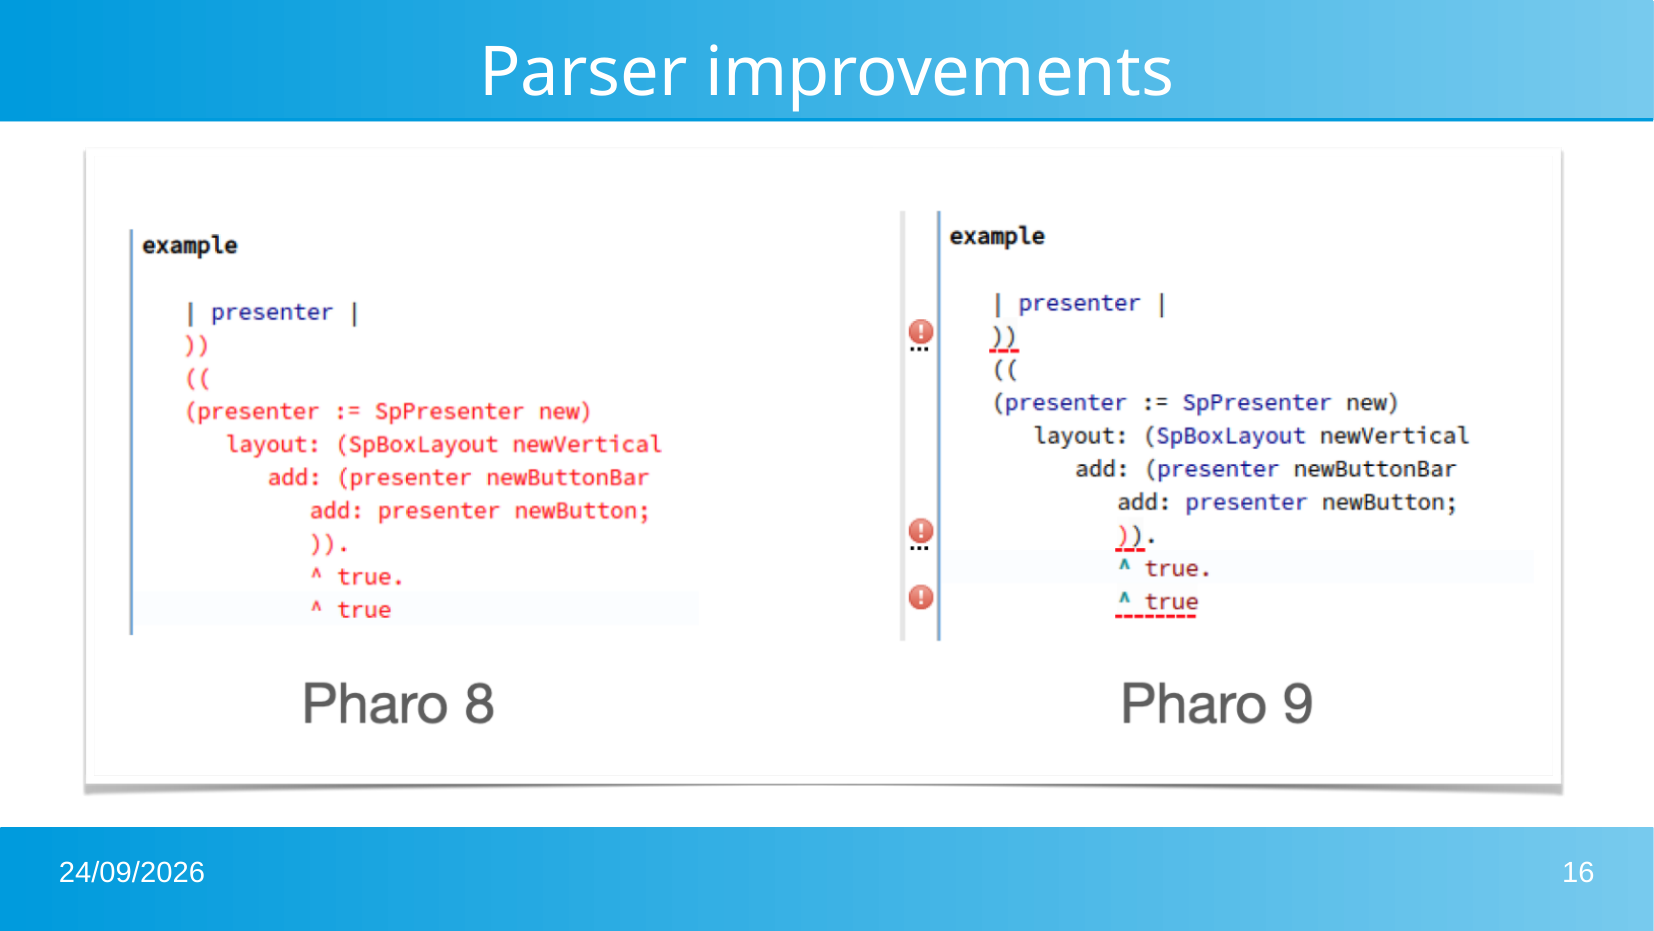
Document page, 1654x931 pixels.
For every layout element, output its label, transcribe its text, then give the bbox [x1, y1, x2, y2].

picture [82, 147, 1565, 798]
title Parser improvements [59, 28, 1595, 109]
